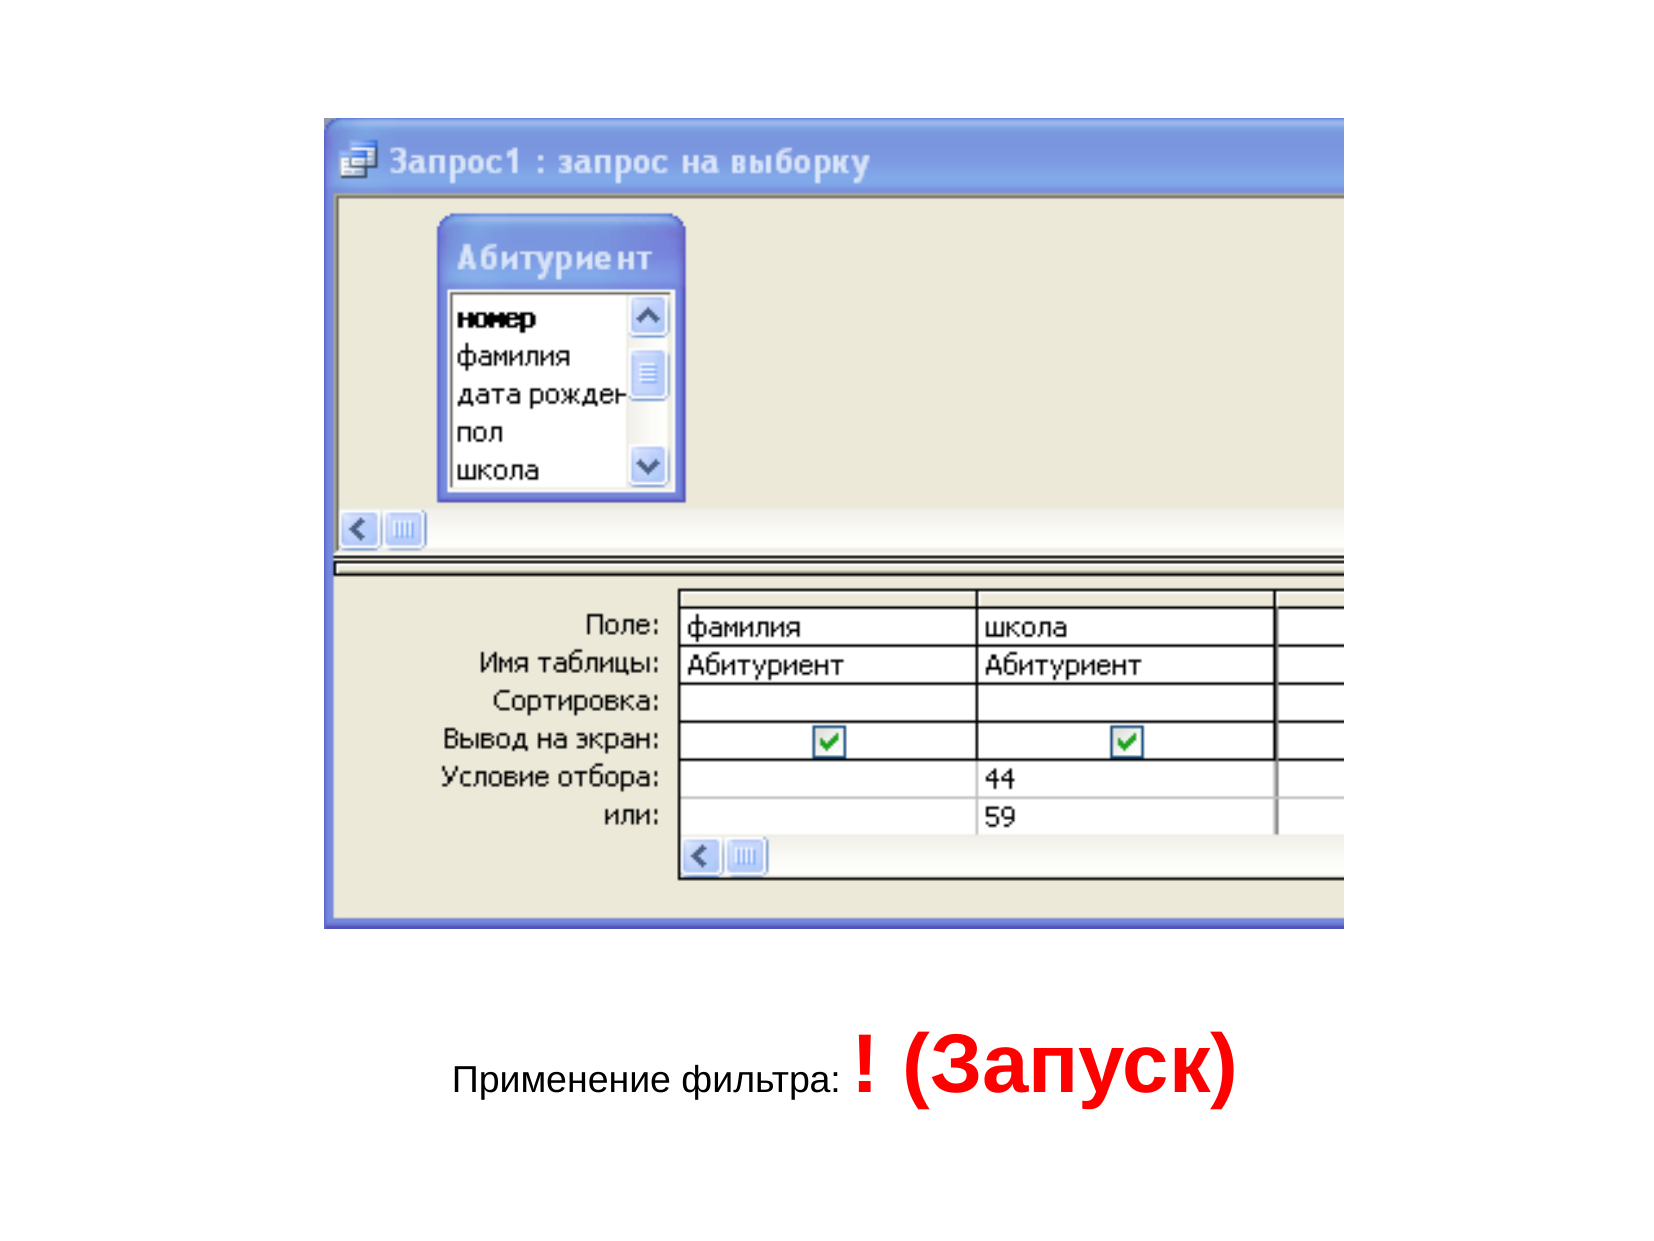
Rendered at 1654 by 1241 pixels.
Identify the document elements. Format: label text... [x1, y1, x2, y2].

picture [324, 118, 1344, 929]
text_box Применение фильтра: ! (Запуск) [437, 1009, 1264, 1118]
